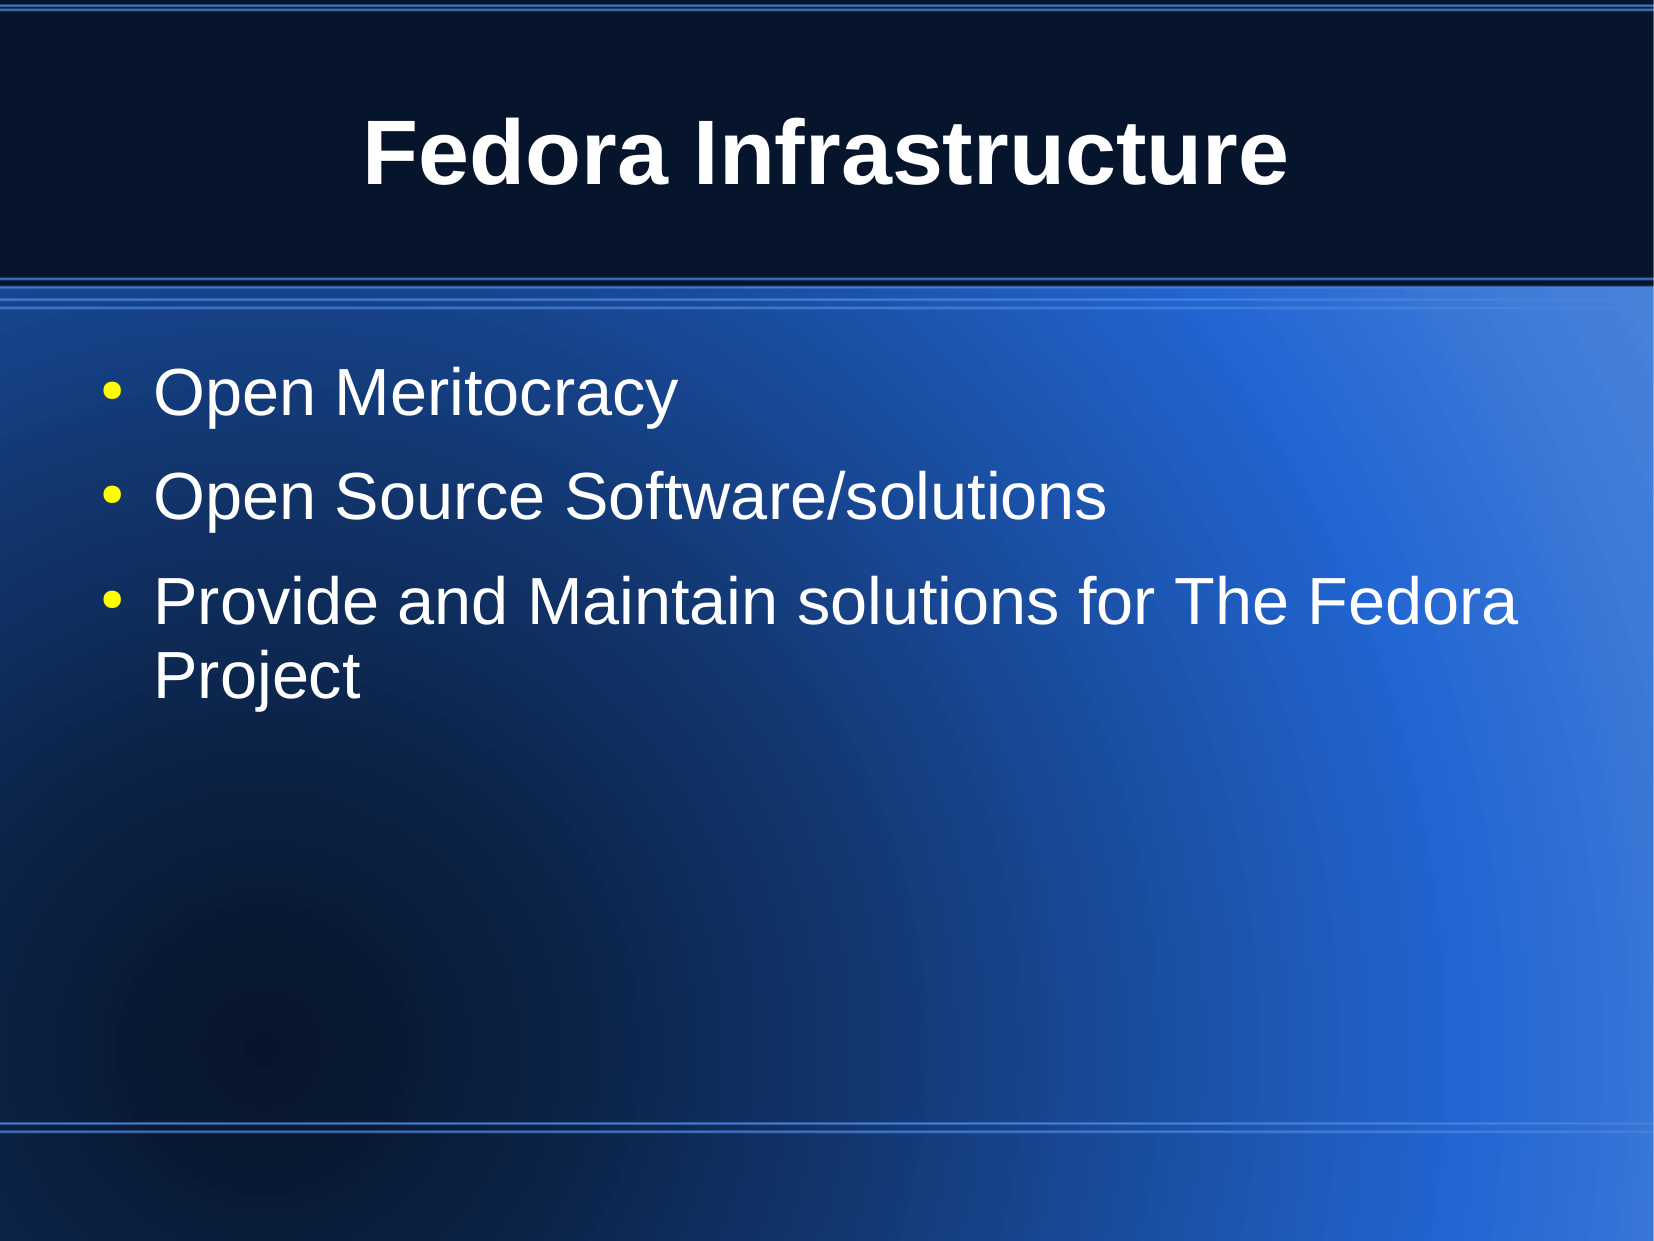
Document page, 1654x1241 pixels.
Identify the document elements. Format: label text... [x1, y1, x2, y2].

picture [0, 0, 1654, 1241]
list Open Meritocracy Open Source Software/solutions Provide and Maintain solutions for The Fedora Project [82, 355, 1571, 1174]
title Fedora Infrastructure [82, 49, 1571, 257]
